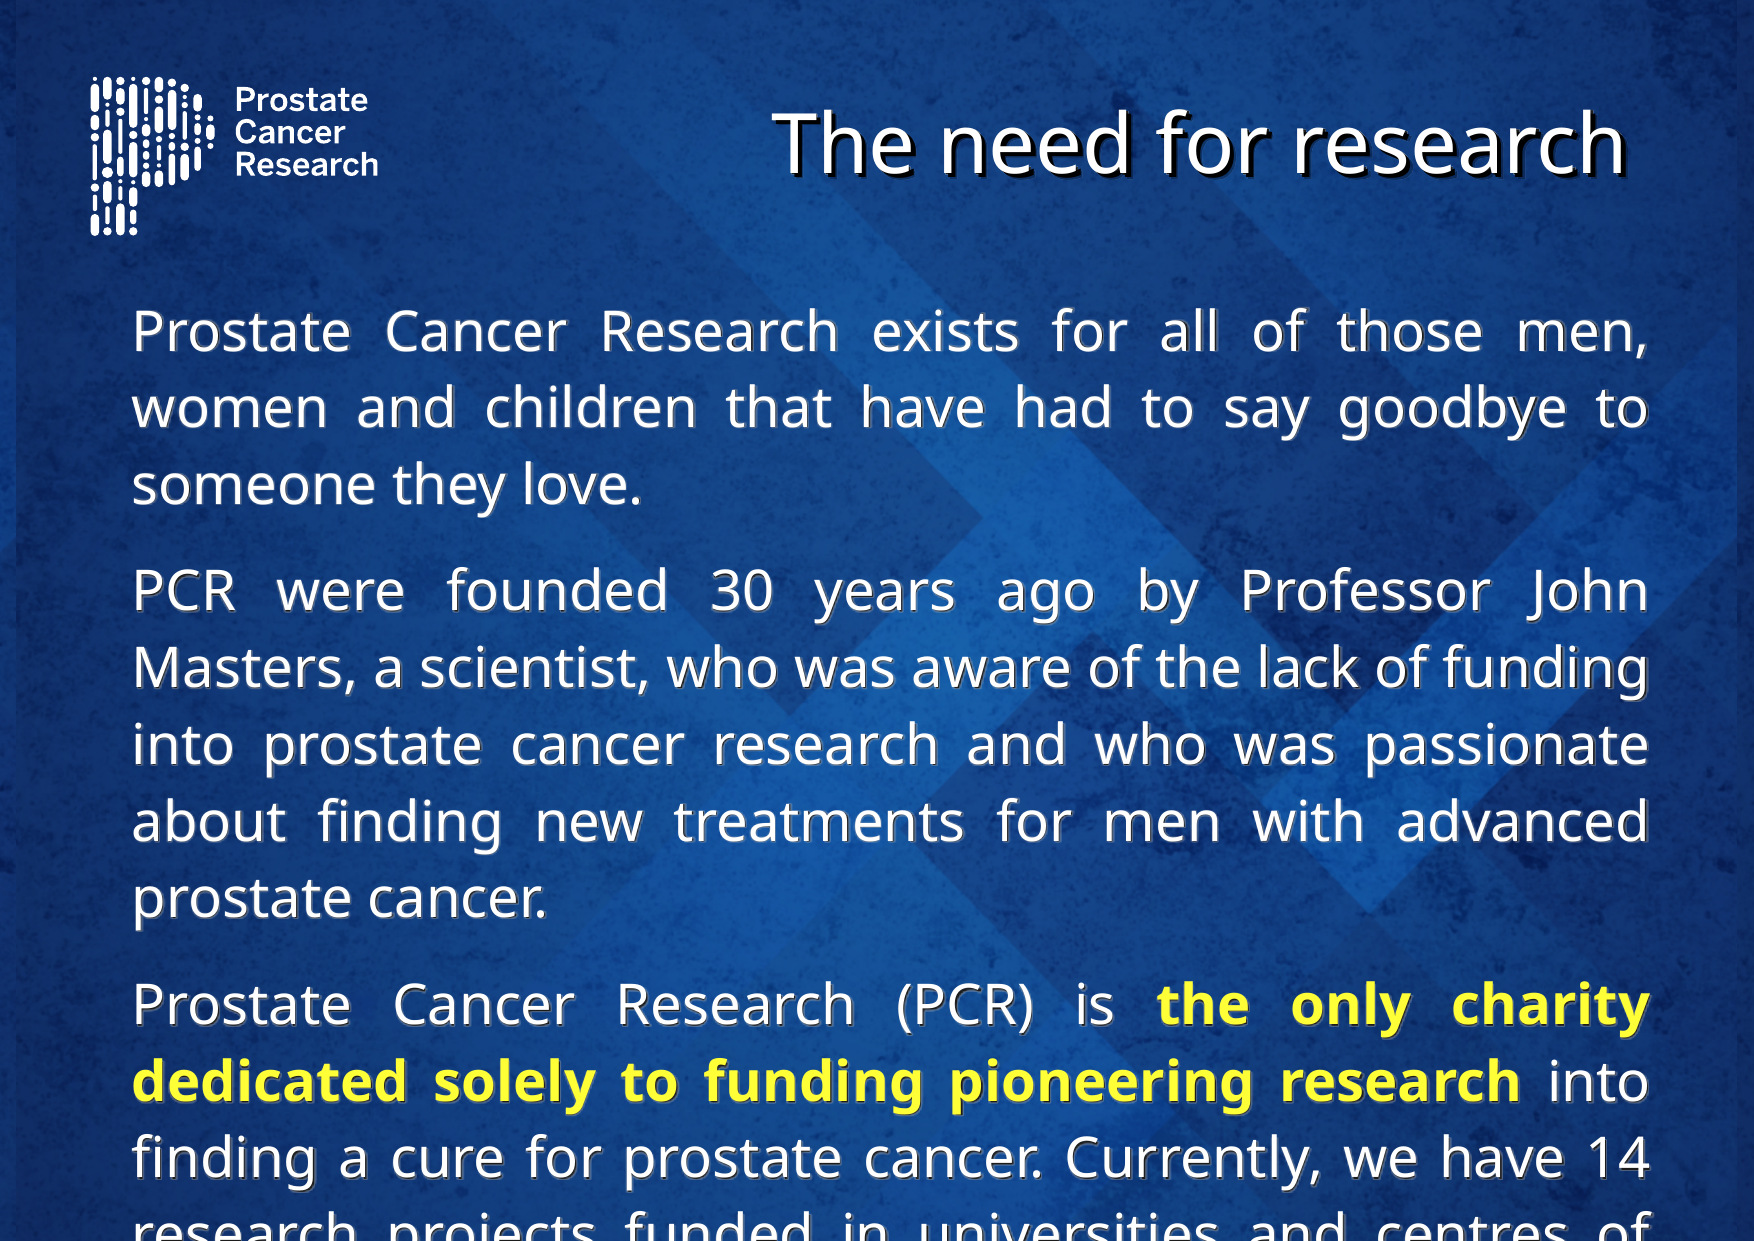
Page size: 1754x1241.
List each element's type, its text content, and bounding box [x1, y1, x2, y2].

text_box The need for research [378, 82, 1666, 198]
picture [965, 1231, 977, 1241]
picture [869, 1231, 880, 1241]
picture [791, 1231, 804, 1241]
picture [758, 1231, 770, 1236]
picture [723, 1231, 737, 1241]
text_box Prostate Cancer Research exists for all of those men, women and children that have had to say goodbye to someone they love. PCR were founded 30 years ago by Professor John Masters, a scientist, who was aware of the lack of funding into prostate cancer research and who was passionate about finding new treatments for men with advanced prostate cancer. Prostate Cancer Research (PCR) is the only charity dedicated solely to funding pioneering research into finding a cure for prostate cancer. Currently, we have 14 research projects funded in universities and centres of excellence throughout the UK. [117, 283, 1666, 1186]
picture [503, 1231, 515, 1236]
picture [1172, 1231, 1184, 1236]
picture [164, 1231, 176, 1236]
picture [1607, 1231, 1622, 1241]
picture [222, 1231, 234, 1236]
picture [1447, 1231, 1458, 1241]
picture [1522, 1231, 1534, 1236]
picture [1040, 1231, 1052, 1236]
picture [453, 1231, 469, 1241]
picture [1325, 1231, 1338, 1241]
picture [690, 1231, 703, 1241]
picture [399, 1231, 412, 1241]
picture [1412, 1231, 1424, 1236]
picture [1292, 1231, 1303, 1241]
picture [0, 0, 1754, 1241]
picture [337, 1231, 349, 1241]
